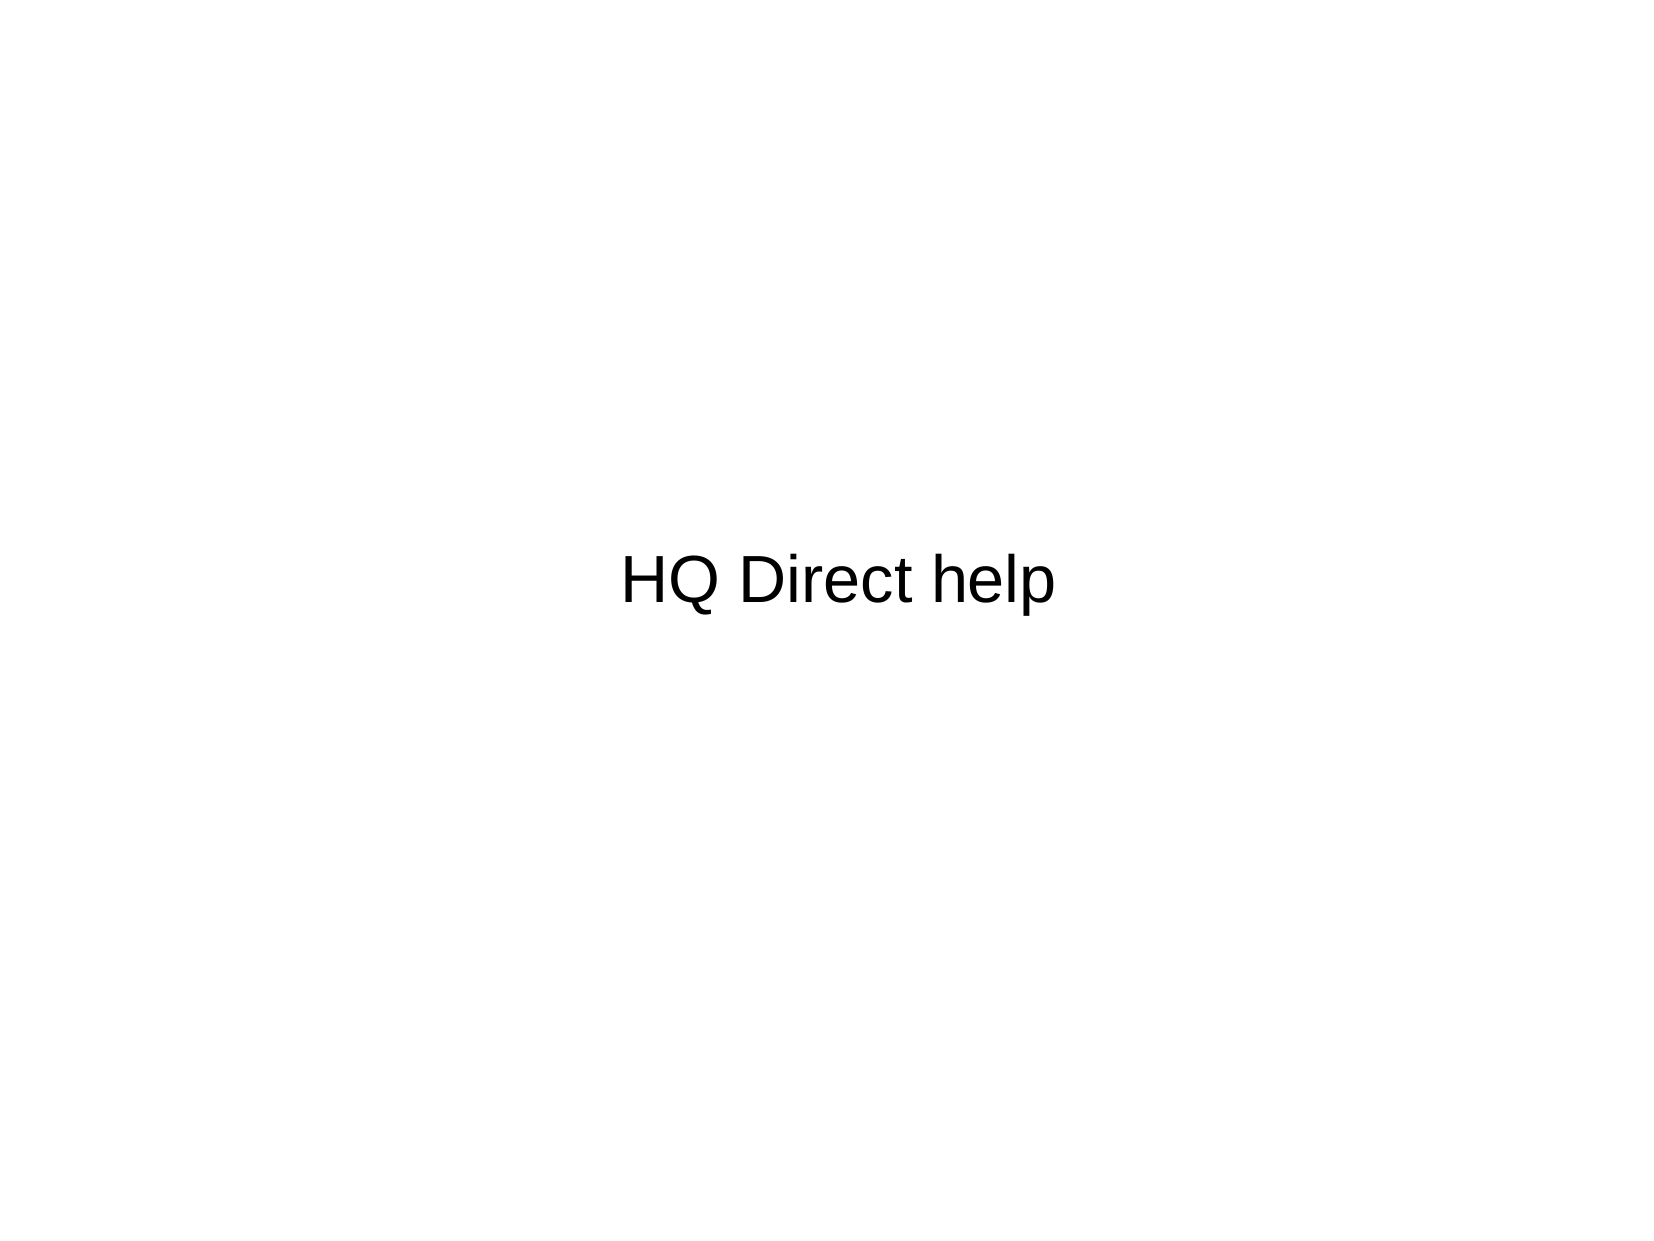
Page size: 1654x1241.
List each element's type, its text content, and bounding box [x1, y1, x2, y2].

subtitle HQ Direct help [82, 49, 1571, 1109]
